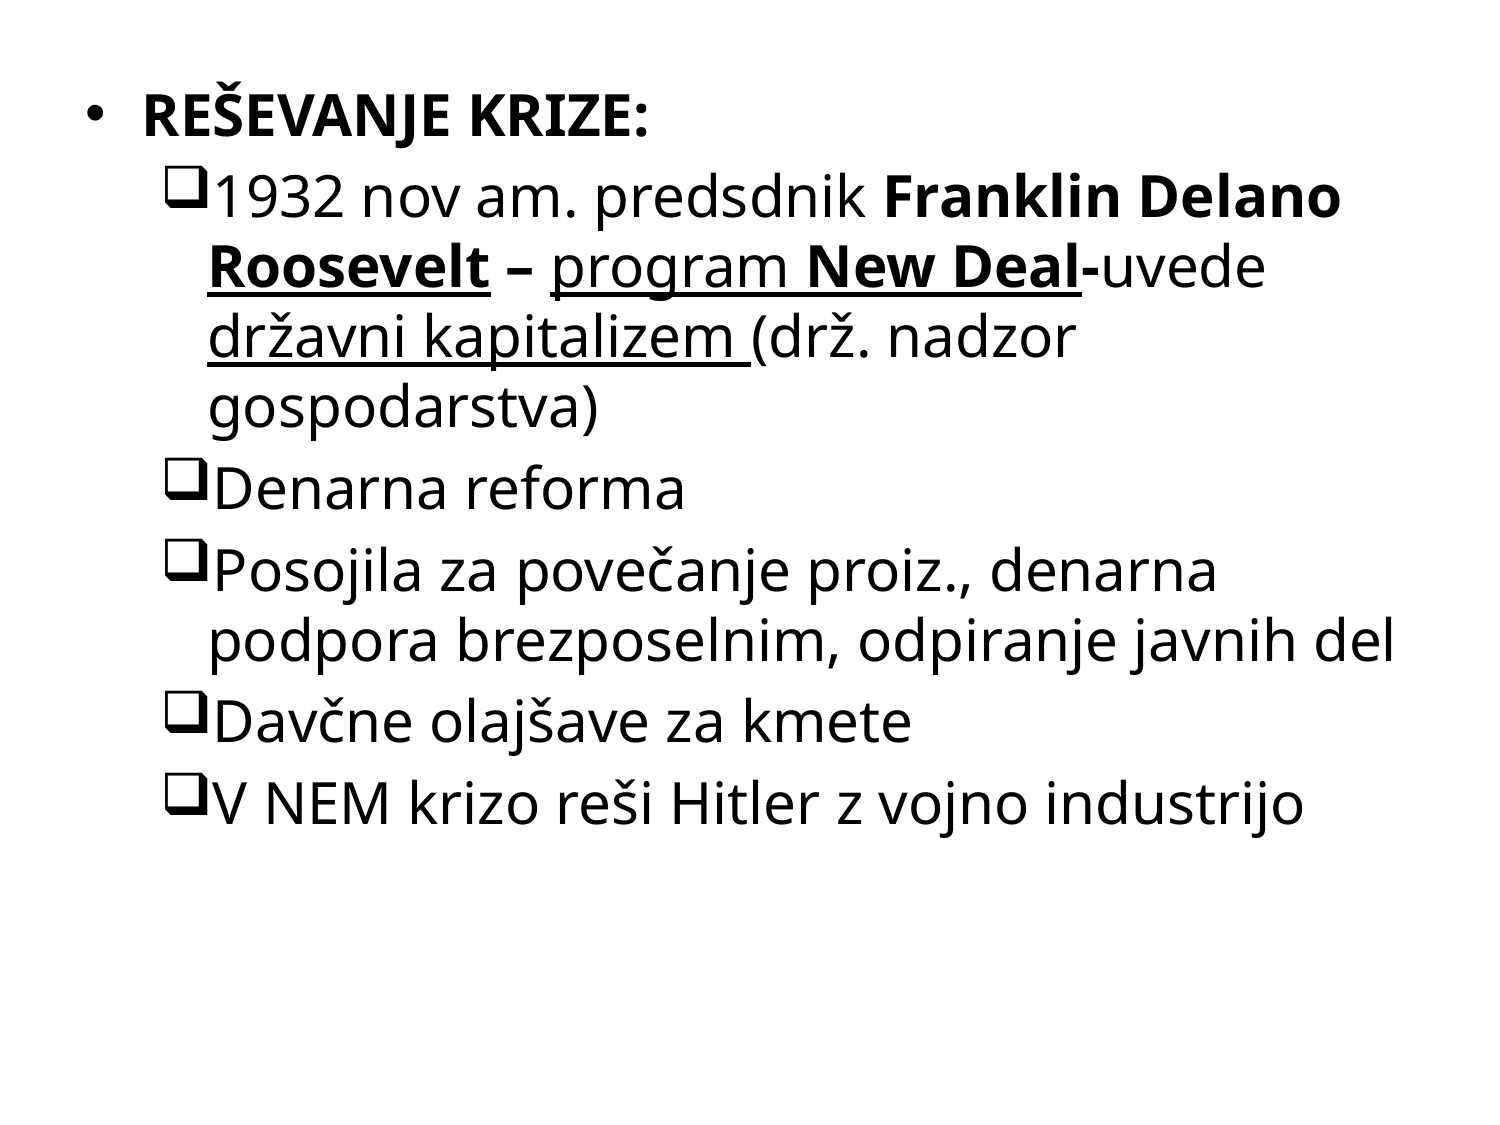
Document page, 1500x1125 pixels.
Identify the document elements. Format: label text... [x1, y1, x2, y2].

list REŠEVANJE KRIZE: 1932 nov am. predsdnik Franklin Delano Roosevelt – program New Deal-uvede državni kapitalizem (drž. nadzor gospodarstva) Denarna reforma Posojila za povečanje proiz., denarna podpora brezposelnim, odpiranje javnih del Davčne olajšave za kmete V NEM krizo reši Hitler z vojno industrijo [70, 70, 1421, 1043]
